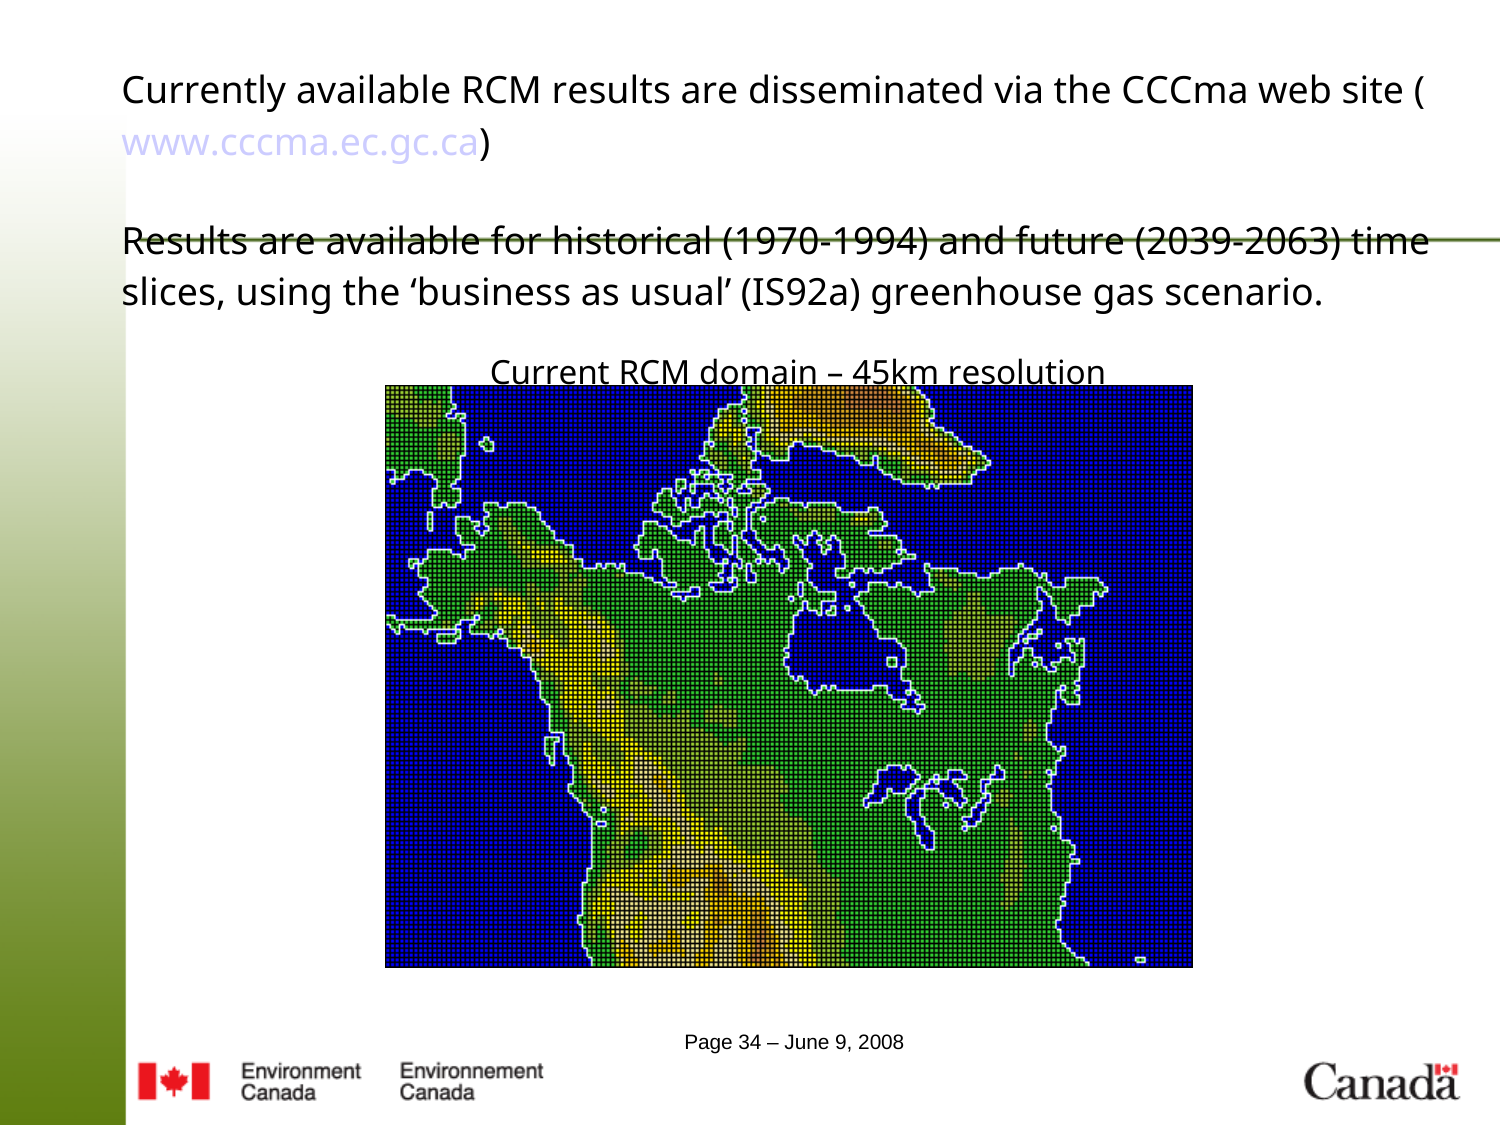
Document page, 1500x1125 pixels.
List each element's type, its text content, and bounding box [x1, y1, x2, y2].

text_box Currently available RCM results are disseminated via the CCCma web site (www.cccma.ec.gc.ca) Results are available for historical (1970-1994) and future (2039-2063) time slices, using the ‘business as usual’ (IS92a) greenhouse gas scenario. [106, 56, 1454, 324]
text_box Current RCM domain – 45km resolution [474, 341, 1122, 403]
picture [0, 0, 1500, 1125]
